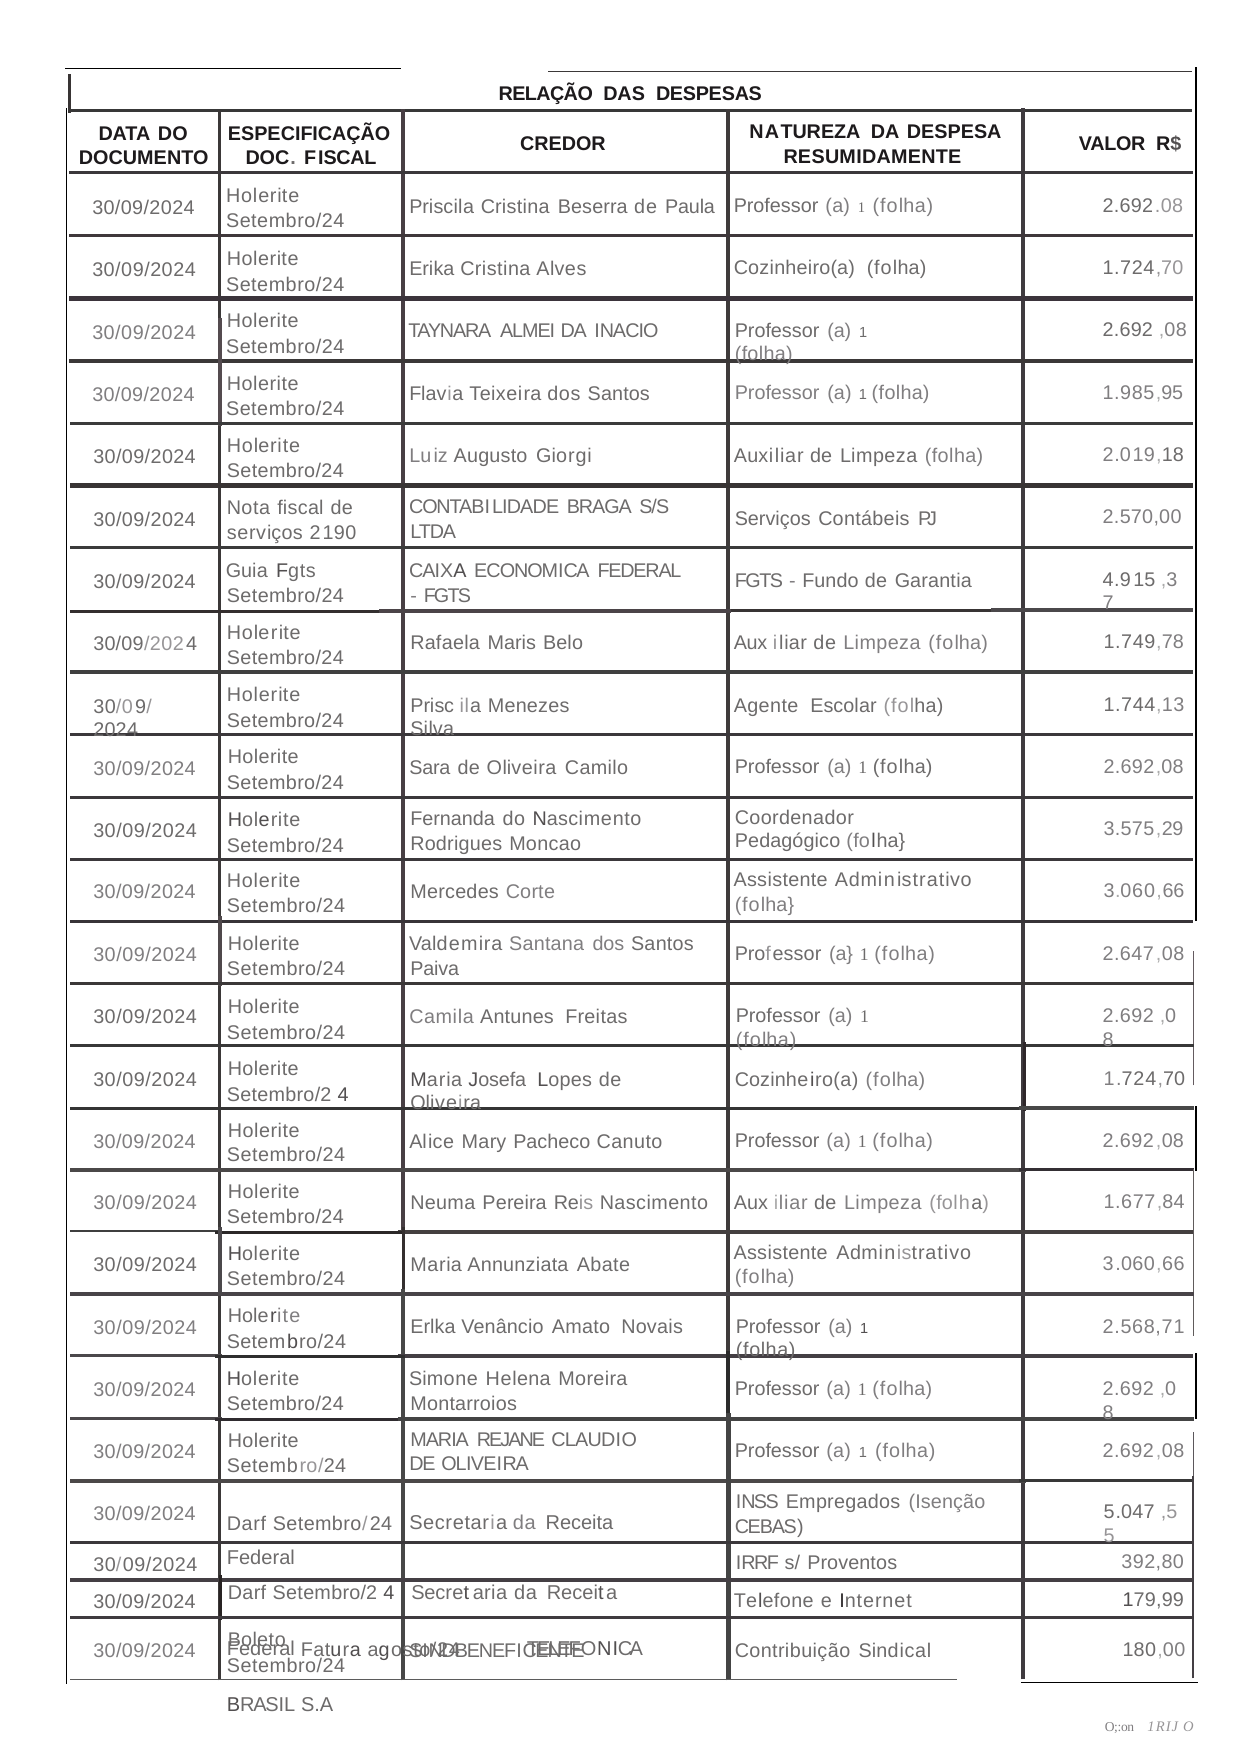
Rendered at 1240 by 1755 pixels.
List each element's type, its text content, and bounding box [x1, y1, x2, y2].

text_box Professor (a) 1 (folha) [732, 1375, 935, 1400]
text_box Erlka Venâncio Amato Novais [408, 1313, 688, 1338]
text_box FGTS - Fundo de Garantia [732, 567, 977, 592]
text_box Erika Cristina Alves [407, 256, 592, 281]
text_box Boleto Setembro/24 [224, 1624, 351, 1675]
text_box 30/09/2024 [91, 879, 201, 904]
text_box 30/09/2024 [91, 1551, 201, 1576]
text_box 2.692 ,08 [1100, 316, 1188, 341]
text_box INSS Empregados (Isenção CEBAS) [732, 1487, 990, 1537]
text_box 1.744,13 [1101, 691, 1189, 716]
text_box Maria Annunziata Abate [408, 1252, 636, 1277]
text_box TAYNARA ALMEI DA INACIO [406, 317, 661, 342]
text_box 30/09/ 2024 [91, 693, 201, 718]
text_box Professor (a) 1 (folha) [732, 379, 933, 404]
text_box ESPECIFICAÇÃO DOC. FISCAL [225, 118, 395, 168]
text_box 30/09/2024 [91, 1189, 202, 1214]
text_box Simone Helena Moreira Montarroios [407, 1364, 631, 1414]
text_box 2.019,18 [1100, 441, 1188, 466]
text_box Holerite Setembro/24 [223, 305, 350, 356]
text_box Sara de Oliveira Camilo [407, 754, 633, 779]
text_box Guia Fgts Setembro/24 [223, 556, 350, 606]
text_box O;:on 1RIJ O [1102, 1716, 1196, 1736]
text_box 2.692 ,08 [1100, 1375, 1189, 1400]
text_box Assistente Administrativo (folha) [731, 1239, 977, 1288]
text_box Fernanda do Nascimento Rodrigues Moncao [408, 804, 647, 854]
text_box 30/09/2024 [91, 631, 202, 655]
text_box 30/09/2024 [91, 1376, 201, 1401]
text_box Flavia Teixeira dos Santos [407, 380, 656, 405]
text_box DATA DO DOCUMENTO [76, 118, 214, 168]
text_box Professor (a) 1 (folha) [731, 192, 935, 217]
text_box Professor (a) 1 (folha) [732, 753, 935, 778]
text_box CREDOR [518, 130, 610, 155]
text_box 30/09/2024 [91, 1003, 202, 1028]
text_box 30/09/2024 [91, 1314, 202, 1339]
text_box Holerite Setembro/24 [224, 742, 350, 793]
text_box Professor (a) 1 (folha) [733, 1313, 936, 1338]
text_box 1.677,84 [1101, 1188, 1189, 1213]
text_box 30/09/2024 [90, 381, 200, 406]
text_box 30/09/2024 [91, 1588, 201, 1613]
text_box Professor (a) 1 (folha) [732, 1127, 936, 1152]
text_box 30/09/2024 [91, 1438, 201, 1463]
text_box VALOR R$ [1076, 130, 1188, 155]
text_box RELAÇÃO DAS DESPESAS [496, 80, 763, 105]
text_box Agente Escolar (folha) [731, 692, 945, 717]
text_box Holerite Setembro/24 [223, 243, 350, 294]
text_box Holerite Setembro/24 [223, 369, 350, 419]
text_box 30/09/2024 [90, 194, 200, 219]
text_box Holerite Setembro/24 [224, 929, 351, 979]
text_box 3.575,29 [1101, 815, 1187, 840]
text_box Holerite Setembro/24 [224, 431, 350, 481]
text_box Holerite Setembro/24 [224, 1426, 351, 1476]
text_box Coordenador Pedagógico (folha} [732, 804, 973, 853]
text_box 2.570,00 [1100, 504, 1186, 529]
text_box Holerite Setembro/24 [224, 1239, 351, 1289]
text_box 1.724,70 [1100, 255, 1187, 279]
text_box 30/09/2024 [91, 817, 202, 842]
text_box 180,00 [1120, 1636, 1189, 1661]
text_box Professor (a} 1 (folha) [732, 940, 936, 965]
text_box Holerite Setembro/24 [224, 866, 351, 916]
text_box Aux iliar de Limpeza (folha) [731, 629, 989, 654]
text_box 30/09/2024 [91, 755, 201, 780]
text_box Aux iliar de Limpeza (folha) [731, 1189, 990, 1214]
text_box Rafaela Maris Belo [408, 629, 586, 654]
text_box 3.060,66 [1100, 1251, 1189, 1276]
text_box NATUREZA DA DESPESA RESUMIDAMENTE [747, 117, 1004, 167]
text_box 30/09/2024 [91, 444, 201, 469]
text_box Prisc ila Menezes Silva [408, 692, 616, 717]
text_box 30/09/2024 [91, 1252, 202, 1277]
text_box Camila Antunes Freitas [407, 1003, 630, 1028]
text_box 4.915 ,37 [1100, 566, 1188, 591]
text_box Holerite Setembro/24 [224, 618, 350, 668]
text_box 3.060,66 [1101, 878, 1188, 903]
text_box 30/09/2024 [91, 1500, 201, 1525]
text_box 1.749,78 [1101, 628, 1188, 653]
text_box Darf Setembro/2 4 Secretaria da Receita Federal Fatura agosto/24 TELEFONICA BRASIL S.A [224, 1550, 691, 1613]
text_box Holerite Setembro/24 [223, 181, 350, 231]
text_box 2.692 ,08 [1100, 1002, 1188, 1027]
text_box Darf Setembro/24 Secretaria da Receita Federal [224, 1500, 691, 1526]
text_box Priscila Cristina Beserra de Paula [407, 193, 720, 218]
text_box 30/09/2024 [91, 506, 201, 531]
text_box SINDBENEFICENTE [407, 1637, 587, 1662]
text_box 5.047 ,55 [1101, 1499, 1188, 1524]
text_box Professor (a) 1 (folha) [732, 317, 933, 342]
text_box Auxiliar de Limpeza (folha) [731, 443, 988, 468]
text_box Luiz Augusto Giorgi [407, 443, 594, 468]
text_box 30/09/2024 [90, 319, 201, 344]
text_box Cozinheiro(a) (folha) [732, 1066, 930, 1091]
text_box Holerite Setembro/24 [224, 1177, 350, 1227]
text_box Assistente Administrativo (folha} [731, 865, 976, 915]
text_box 30/09/2024 [91, 941, 202, 966]
text_box 179,99 [1120, 1586, 1188, 1611]
text_box Serviços Contábeis PJ [732, 505, 938, 530]
text_box Holerite Setembro/24 [224, 1364, 350, 1414]
text_box Holerite Setembro/2 4 [224, 1053, 351, 1104]
text_box IRRF s/ Proventos [733, 1550, 901, 1575]
text_box Telefone e Internet [731, 1587, 917, 1612]
text_box CAIXA ECONOMICA FEDERAL - FGTS [407, 555, 695, 606]
text_box Holerite Setembro/24 [224, 991, 351, 1042]
text_box Holerite Setembro/24 [224, 1300, 351, 1351]
text_box 2.692,08 [1100, 1127, 1188, 1152]
text_box 30/09/2024 [90, 257, 201, 282]
text_box Professor (a) 1 (folha) [732, 1437, 936, 1462]
text_box 2.692.08 [1100, 192, 1188, 217]
text_box Mercedes Corte [408, 879, 559, 904]
text_box 30/09/2024 [91, 1637, 201, 1662]
text_box Neuma Pereira Reis Nascimento [408, 1189, 713, 1214]
text_box Valdemira Santana dos Santos Paiva [407, 929, 700, 979]
text_box Holerite Setembro/24 [224, 1116, 351, 1165]
text_box 30/09/2024 [91, 568, 201, 593]
text_box 30/09/2024 [91, 1128, 201, 1153]
text_box Maria Josefa Lopes de Oliveira [408, 1066, 695, 1091]
text_box Holerite Setembro/24 [224, 804, 350, 855]
text_box Alice Mary Pacheco Canuto [407, 1128, 667, 1153]
text_box Contribuição Sindical [732, 1637, 936, 1662]
text_box CONTABILIDADE BRAGA S/S LTDA [407, 492, 673, 542]
text_box Professor (a) 1 (folha) [733, 1002, 936, 1027]
text_box 30/09/2024 [91, 1067, 202, 1092]
text_box 2.647,08 [1100, 940, 1189, 965]
text_box Nota fiscal de serviços 2190 [224, 493, 360, 543]
text_box 2.692,08 [1101, 753, 1188, 778]
text_box 2.568,71 [1100, 1313, 1189, 1338]
text_box Holerite Setembro/24 [224, 679, 350, 730]
text_box 2.692,08 [1100, 1437, 1189, 1462]
text_box 1.985,95 [1100, 379, 1187, 404]
text_box MARIA REJANE CLAUDIO DE OLIVEIRA [407, 1426, 671, 1475]
text_box Cozinheiro(a) (folha) [731, 255, 929, 279]
text_box 1.724,70 [1101, 1065, 1188, 1090]
text_box 392,80 [1119, 1549, 1188, 1574]
